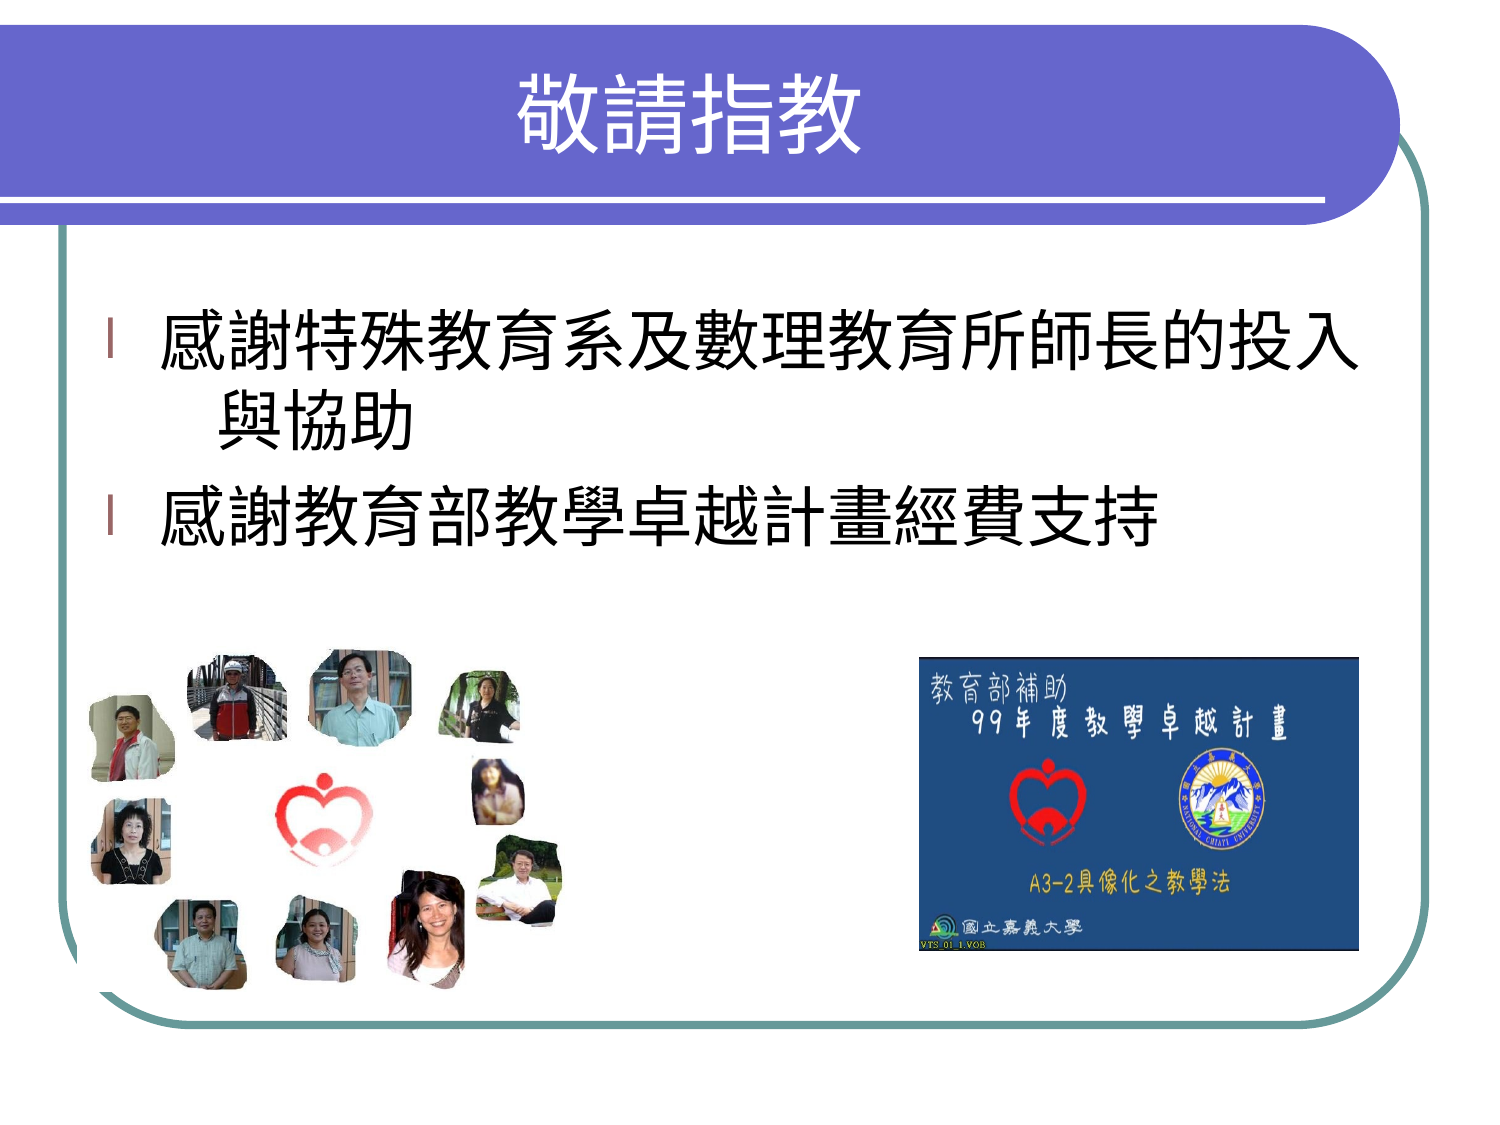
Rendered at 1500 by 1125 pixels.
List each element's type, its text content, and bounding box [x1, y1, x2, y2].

list 感謝特殊教育系及數理教育所師長的投入與協助 感謝教育部教學卓越計畫經費支持 [88, 290, 1389, 916]
title 敬請指教 [32, 37, 1347, 188]
picture [77, 646, 571, 992]
picture [919, 658, 1359, 952]
